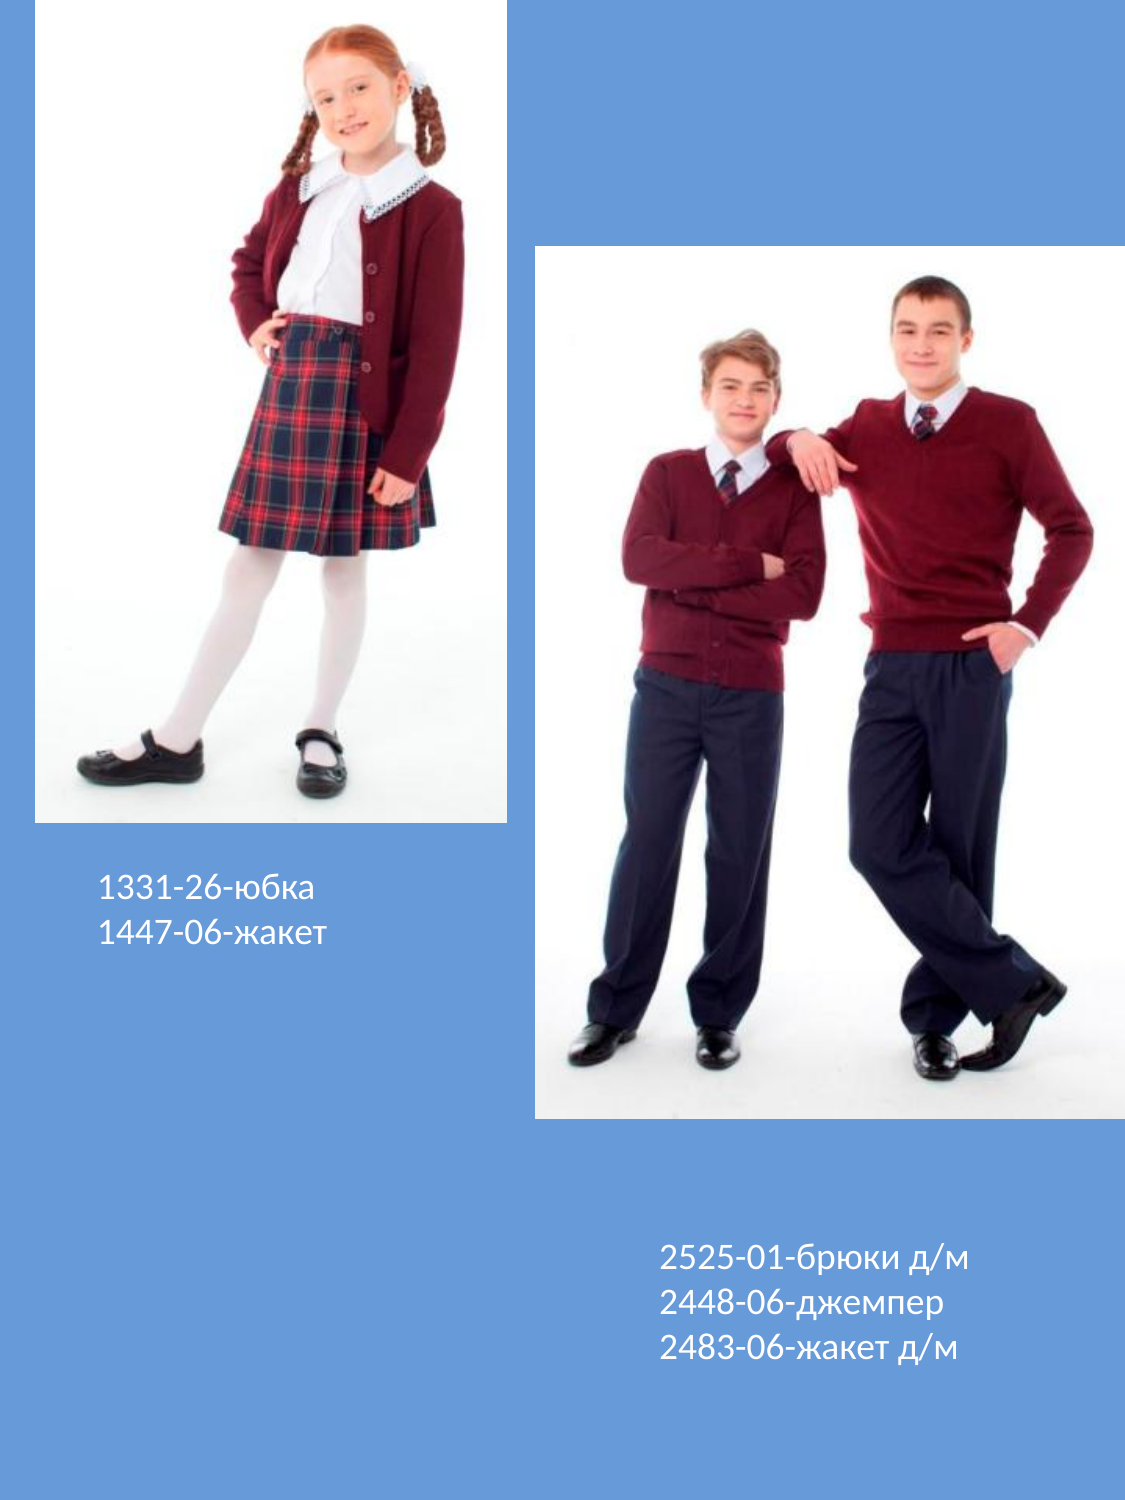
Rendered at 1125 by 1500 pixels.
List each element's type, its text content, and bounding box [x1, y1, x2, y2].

picture [535, 246, 1125, 1119]
text_box 2525-01-брюки д/м 2448-06-джемпер 2483-06-жакет д/м [644, 1171, 1020, 1383]
text_box 1331-26-юбка 1447-06-жакет [82, 796, 493, 973]
picture [35, 0, 507, 823]
